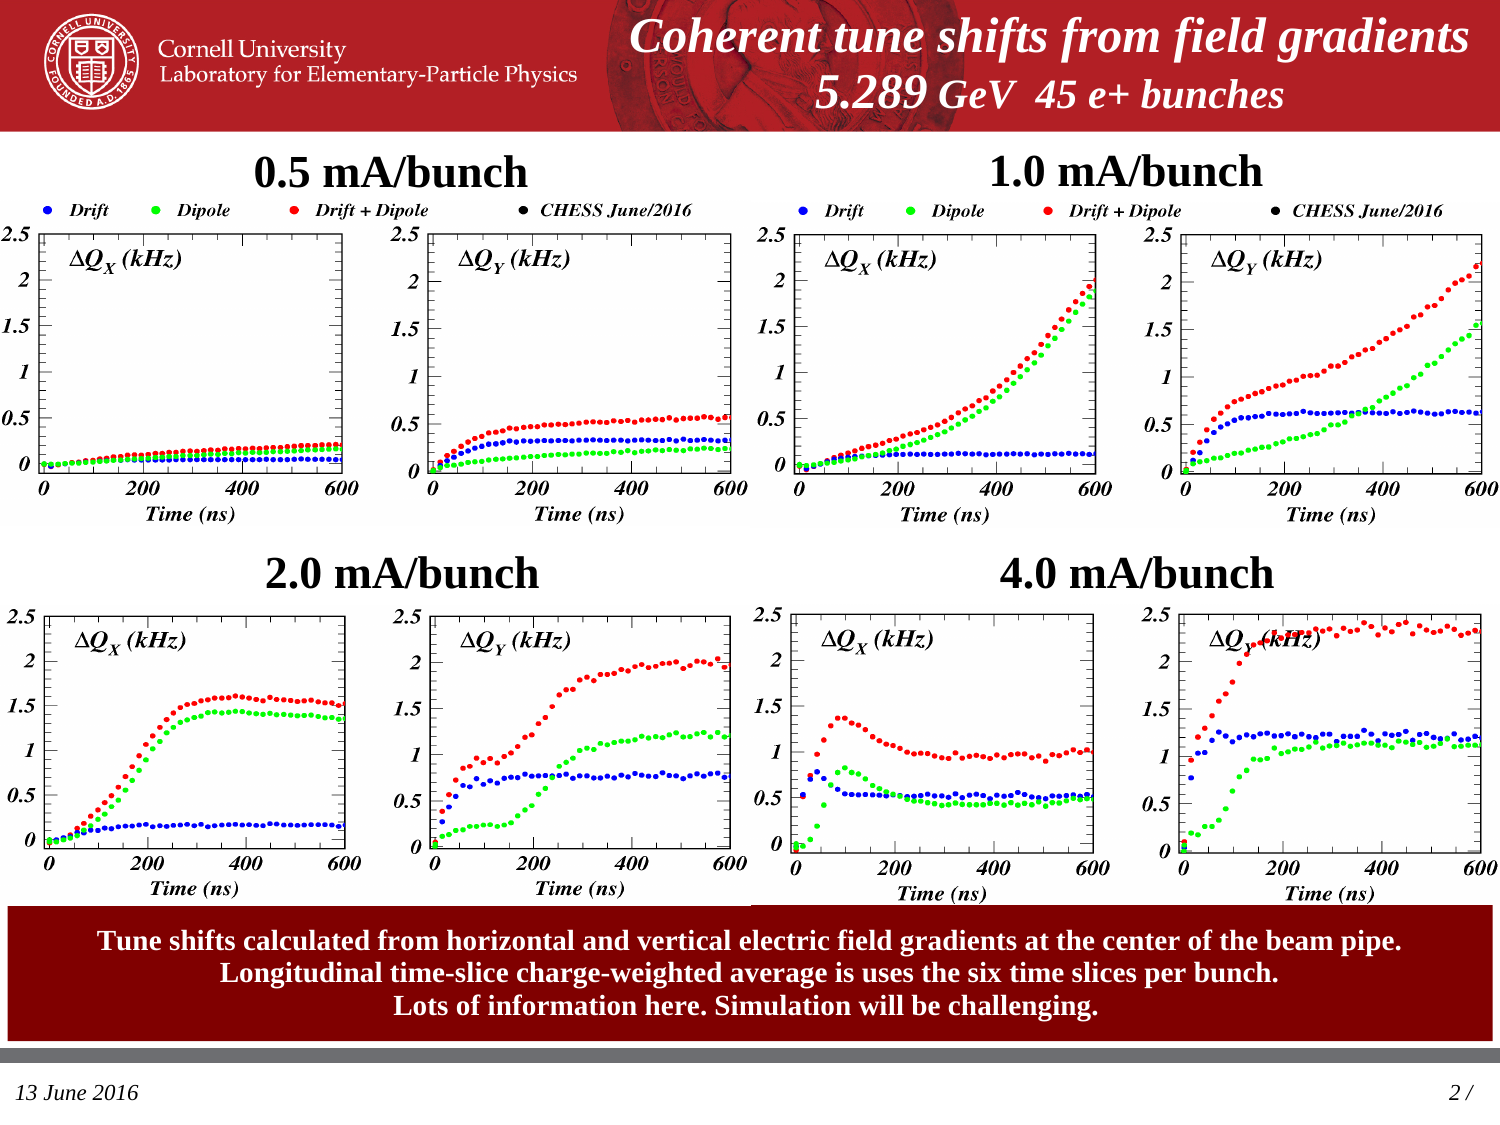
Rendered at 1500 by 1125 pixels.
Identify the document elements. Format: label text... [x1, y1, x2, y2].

picture [0, 0, 1500, 132]
picture [0, 200, 1500, 529]
title Coherent tune shifts from field gradients 5.289 GeV 45 e+ bunches [600, 7, 1500, 121]
text_box Tune shifts calculated from horizontal and vertical electric field gradients at the center of the beam pipe. Longitudinal time-slice charge-weighted average is uses the six time slices per bunch. Lots of information here. Simulation will be challenging. [7, 905, 1493, 1042]
picture [0, 604, 1500, 906]
text_box 0.5 mA/bunch [238, 139, 544, 200]
text_box 2.0 mA/bunch [250, 540, 556, 605]
text_box 4.0 mA/bunch [985, 539, 1291, 604]
text_box 1.0 mA/bunch [973, 138, 1279, 202]
